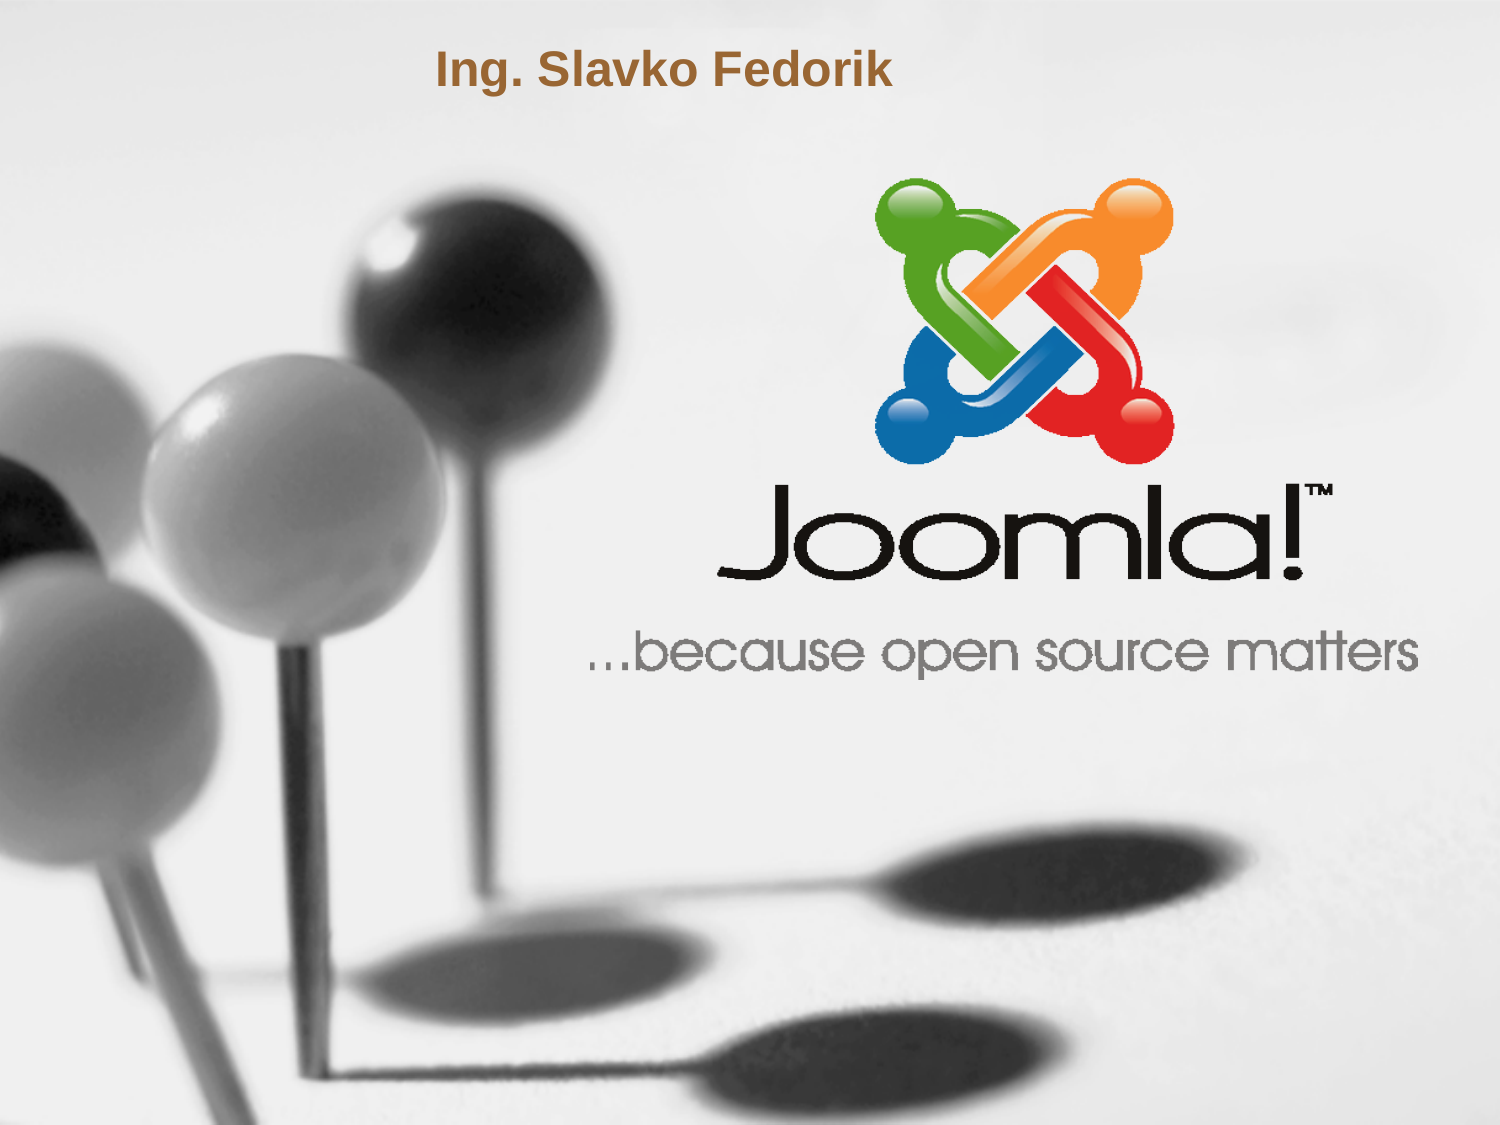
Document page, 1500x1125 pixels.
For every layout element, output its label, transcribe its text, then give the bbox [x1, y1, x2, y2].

picture [0, 0, 1500, 1125]
text_box Ing. Slavko Fedorik [413, 29, 916, 105]
